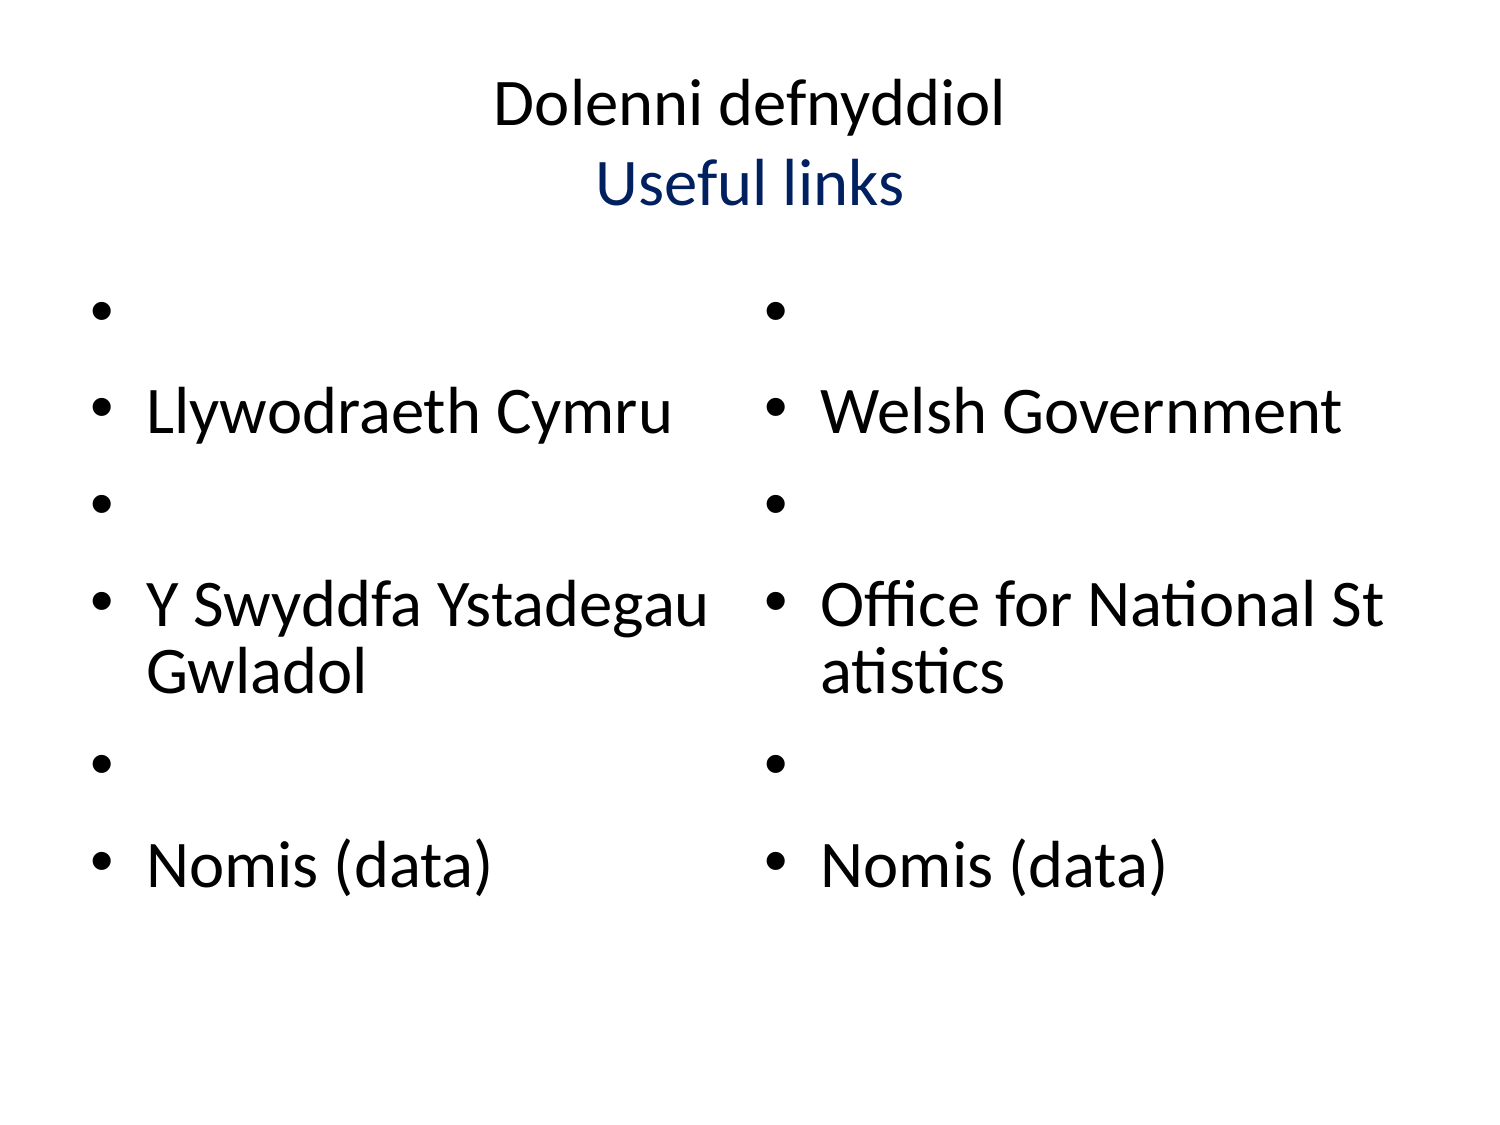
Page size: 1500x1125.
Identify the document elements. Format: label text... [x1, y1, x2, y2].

list Llywodraeth Cymru Y Swyddfa Ystadegau Gwladol Nomis (data) [75, 262, 751, 1005]
title Dolenni defnyddiol Useful links [75, 45, 1426, 233]
text_box Welsh Government Office for National Statistics Nomis (data) [751, 262, 1425, 1005]
